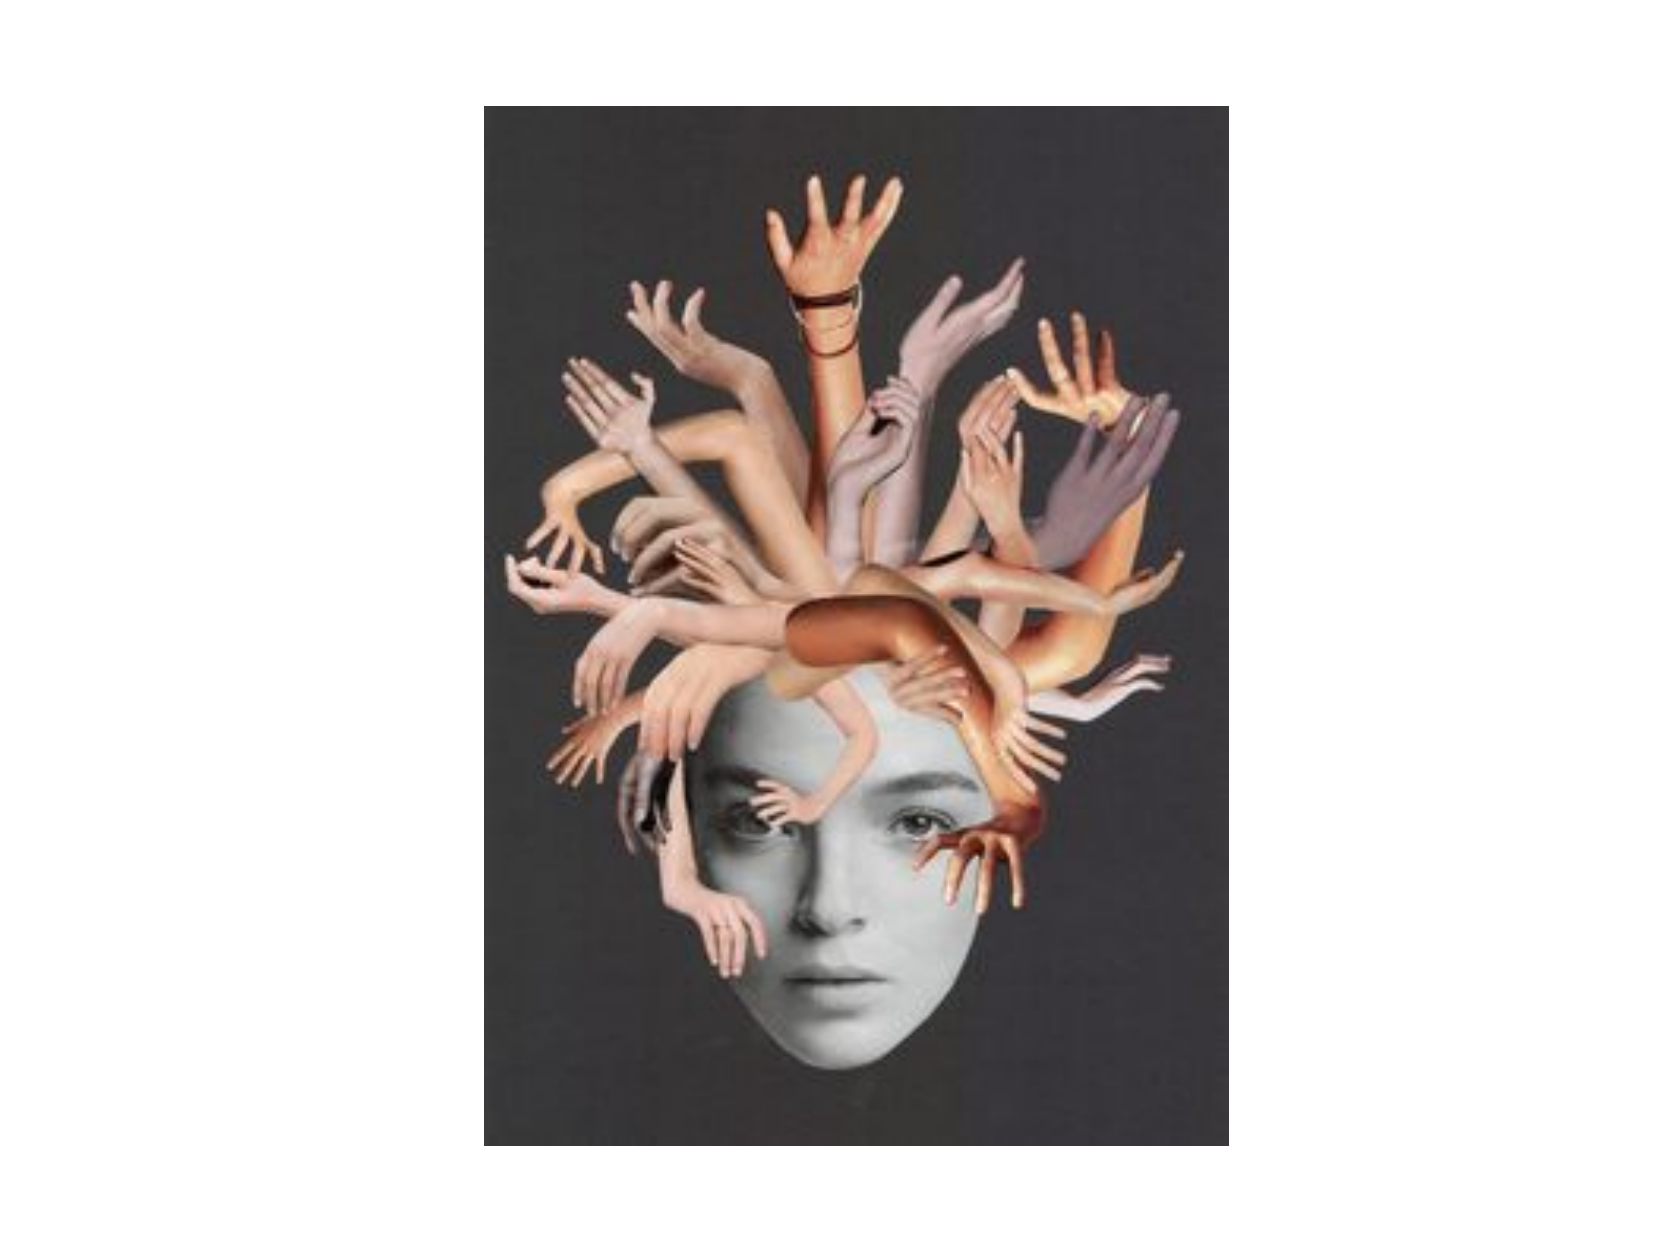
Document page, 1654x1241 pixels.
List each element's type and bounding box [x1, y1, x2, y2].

picture [484, 106, 1229, 1146]
